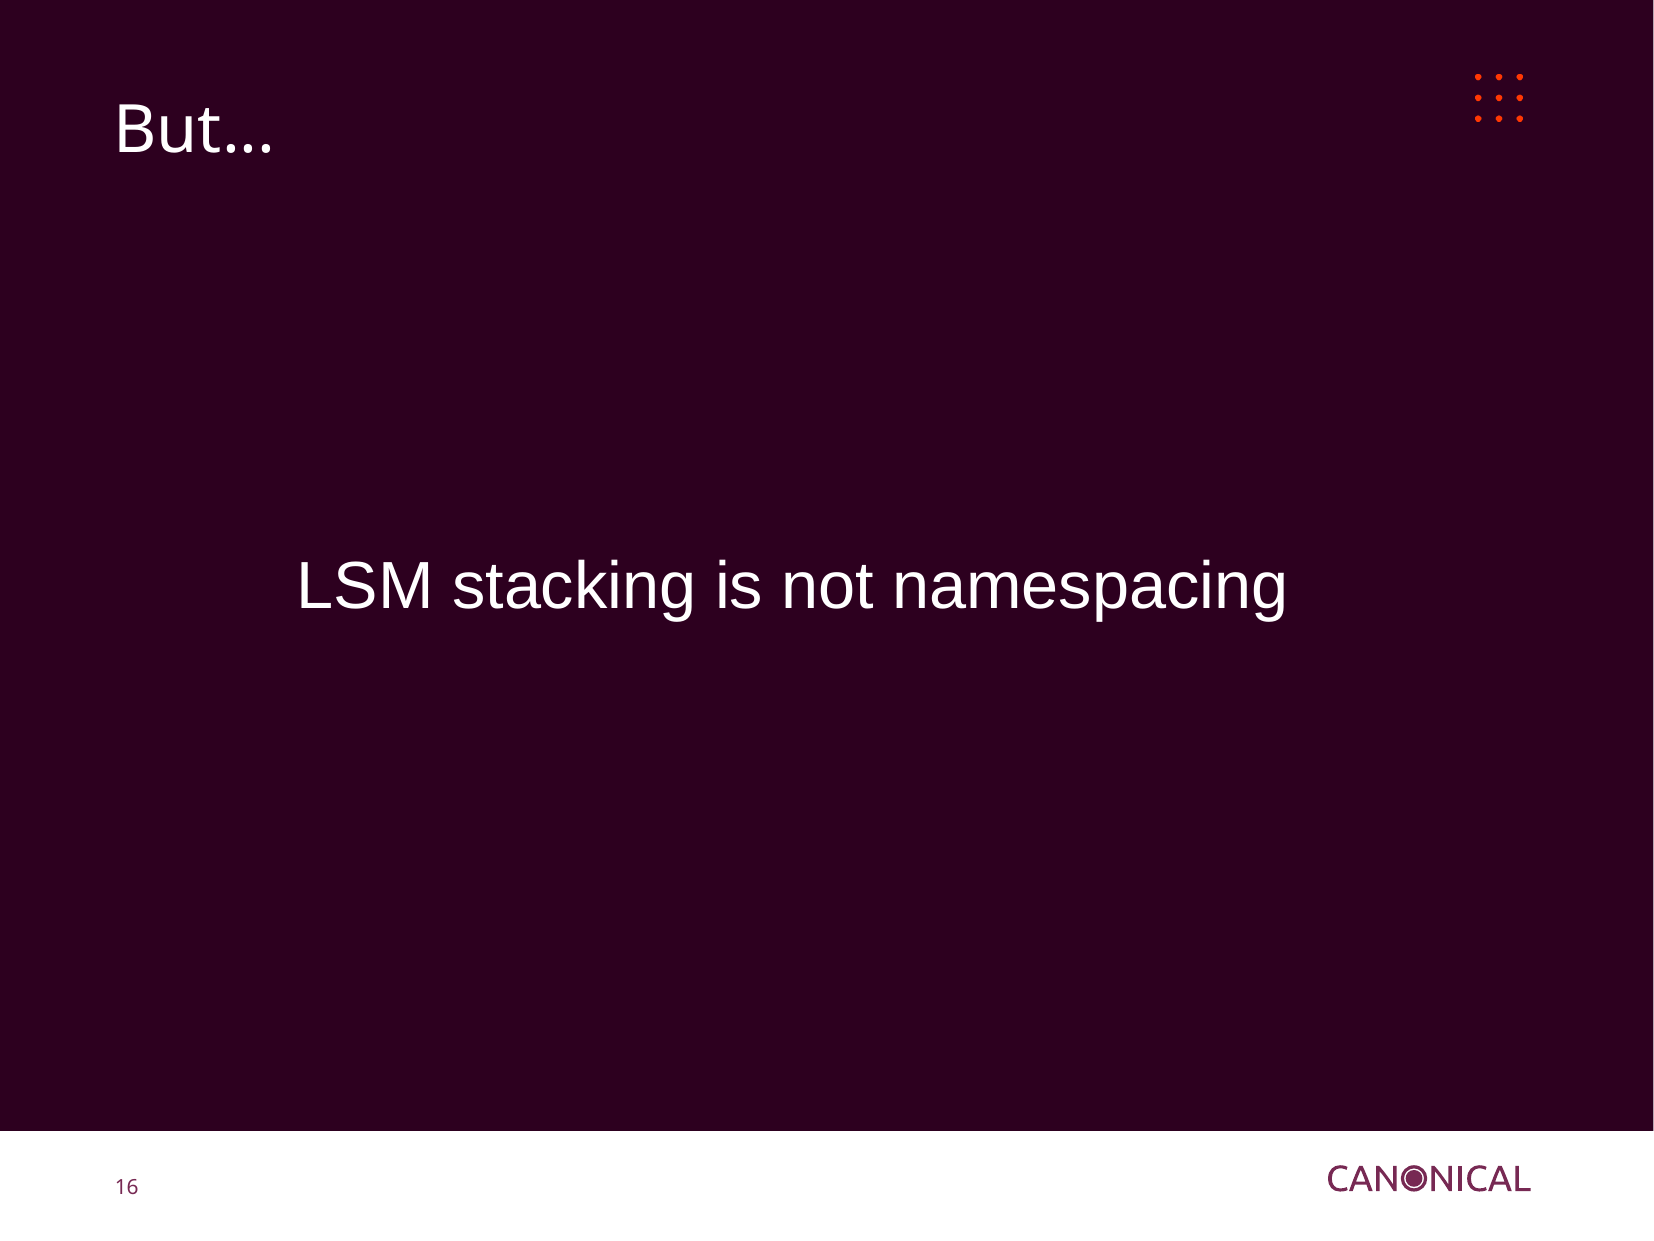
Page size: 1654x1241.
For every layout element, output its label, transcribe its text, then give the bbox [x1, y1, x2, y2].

subtitle LSM stacking is not namespacing [193, 226, 1394, 946]
title But... [113, 88, 1382, 164]
picture [0, 0, 1654, 1131]
